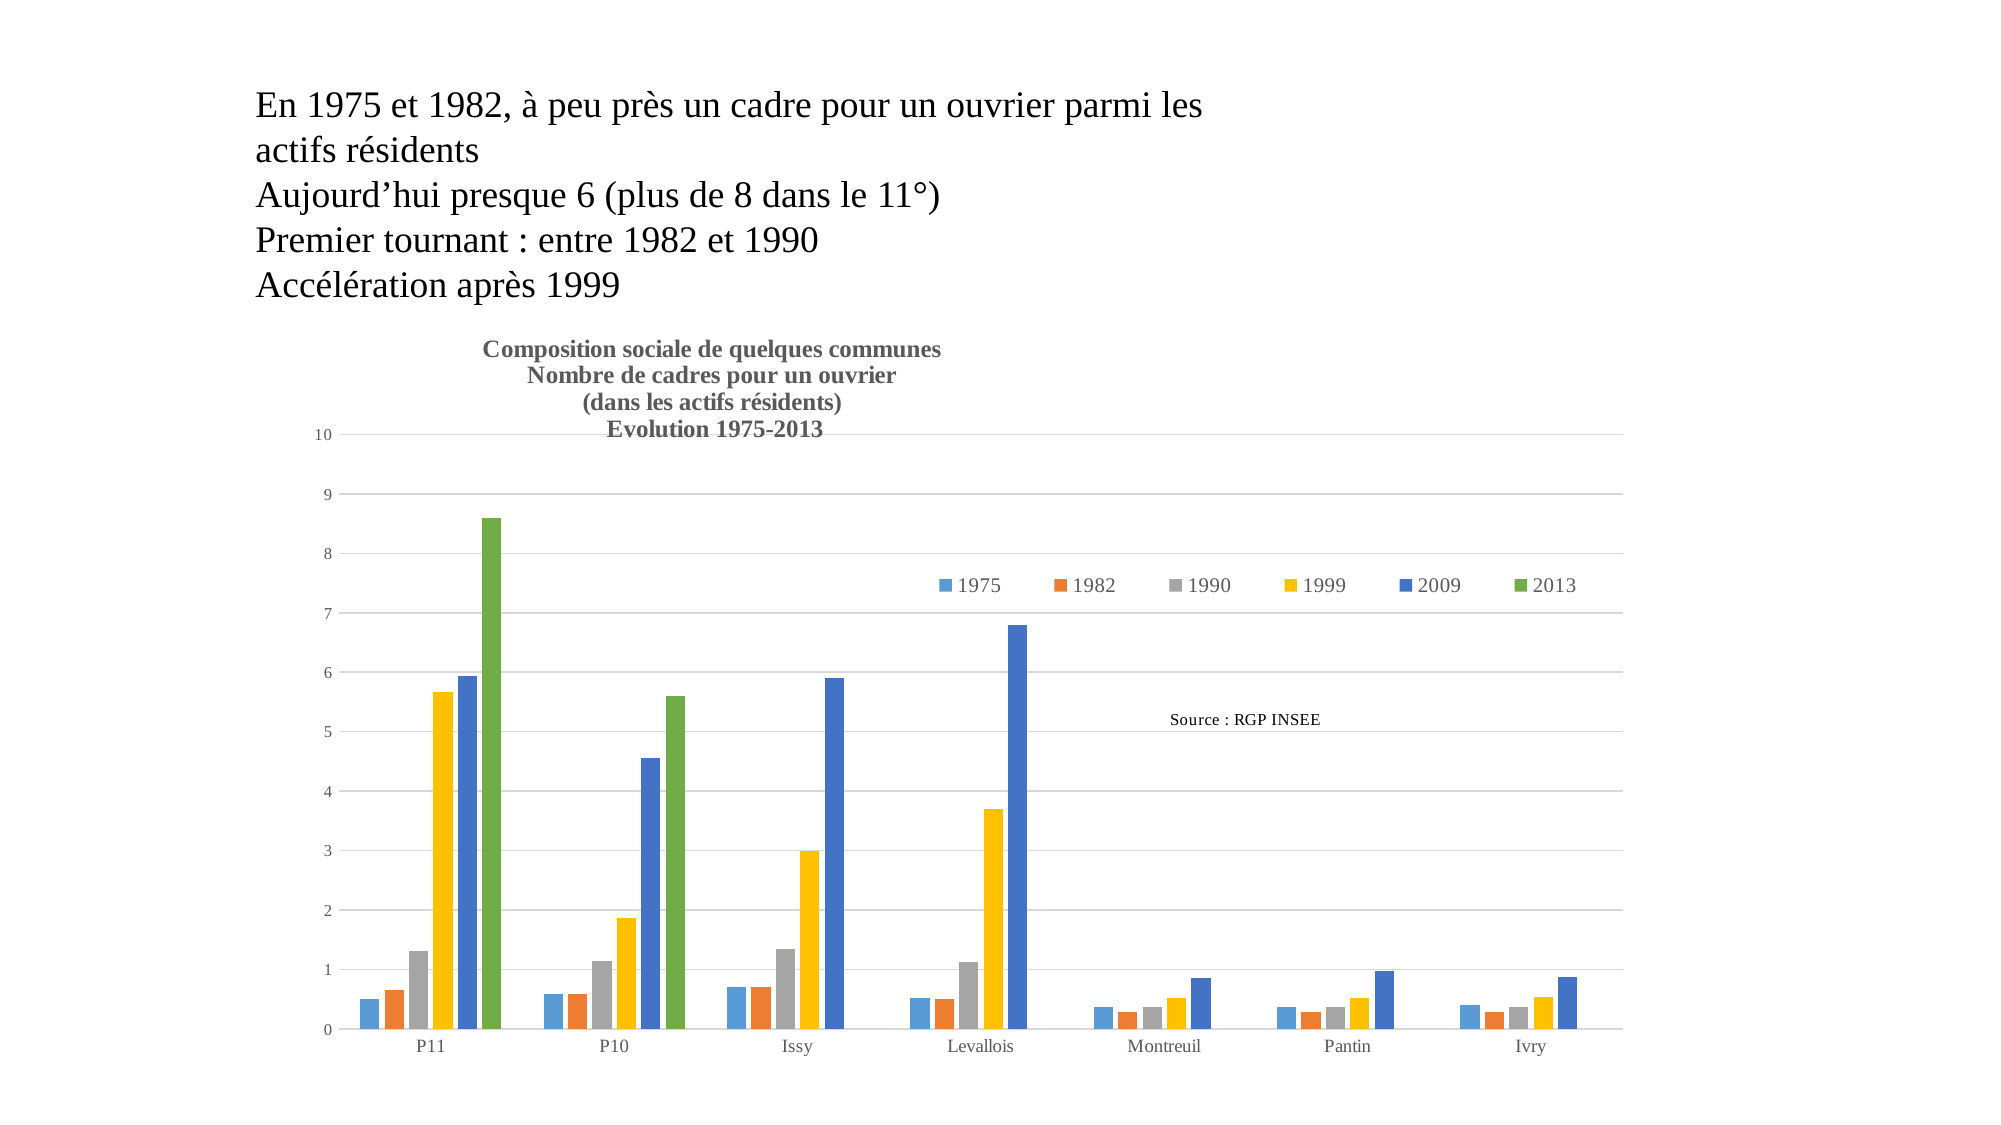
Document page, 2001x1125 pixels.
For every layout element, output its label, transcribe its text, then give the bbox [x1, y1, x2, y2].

text_box En 1975 et 1982, à peu près un cadre pour un ouvrier parmi les actifs résidents Aujourd’hui presque 6 (plus de 8 dans le 11°) Premier tournant : entre 1982 et 1990 Accélération après 1999 [240, 72, 1278, 313]
chart [255, 328, 1624, 1097]
